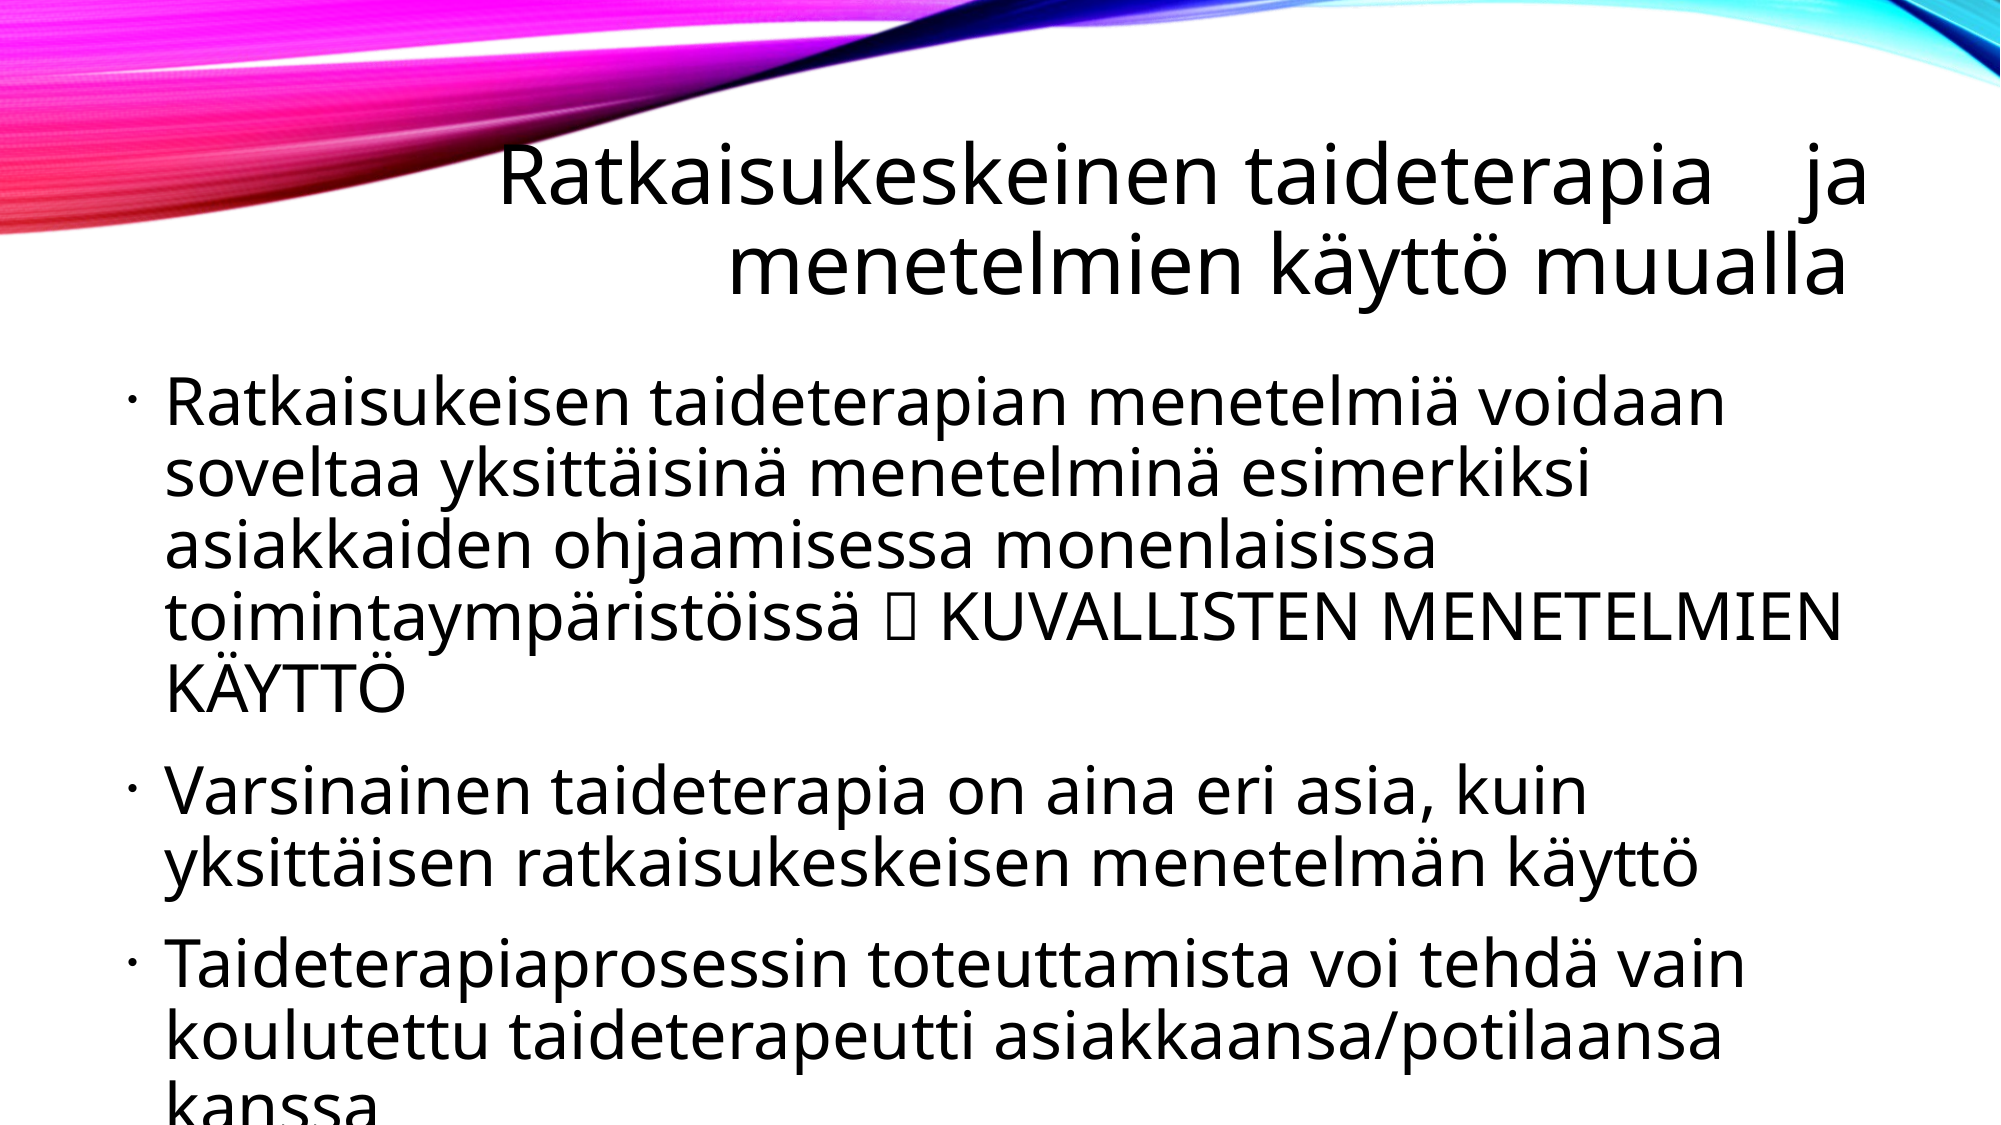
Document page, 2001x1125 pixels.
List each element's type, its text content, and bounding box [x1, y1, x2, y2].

title Ratkaisukeskeinen taideterapia ja menetelmien käyttö muualla [474, 125, 1888, 338]
picture [0, 0, 2000, 237]
list Ratkaisukeisen taideterapian menetelmiä voidaan soveltaa yksittäisinä menetelminä esimerkiksi asiakkaiden ohjaamisessa monenlaisissa toimintaympäristöissä  KUVALLISTEN MENETELMIEN KÄYTTÖ Varsinainen taideterapia on aina eri asia, kuin yksittäisen ratkaisukeskeisen menetelmän käyttö Taideterapiaprosessin toteuttamista voi tehdä vain koulutettu taideterapeutti asiakkaansa/potilaansa kanssa [112, 360, 1888, 1021]
